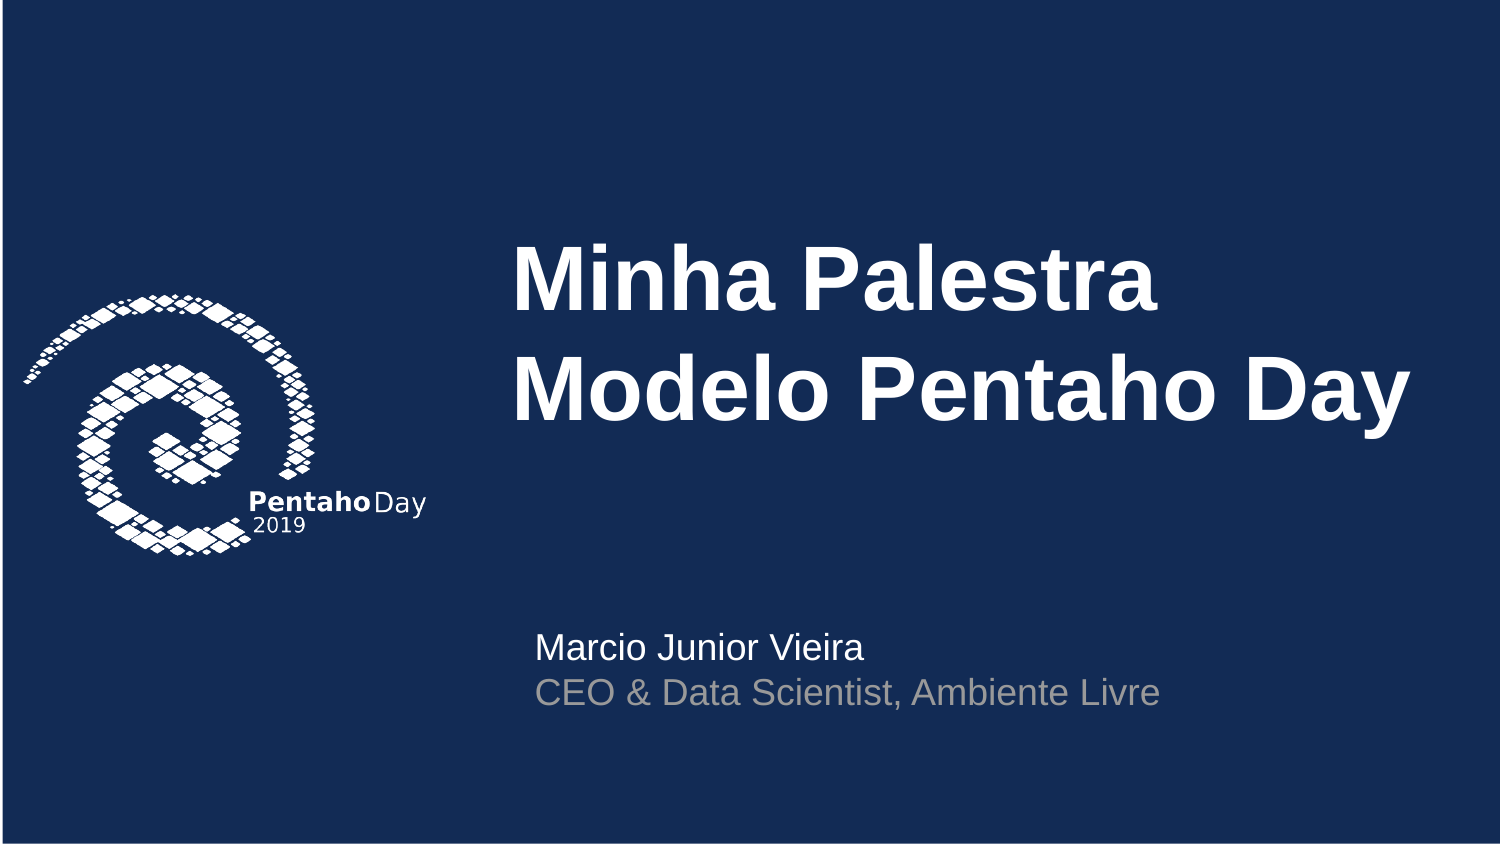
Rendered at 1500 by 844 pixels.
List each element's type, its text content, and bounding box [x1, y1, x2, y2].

text_box Marcio Junior Vieira CEO & Data Scientist, Ambiente Livre [519, 615, 1465, 721]
picture [23, 294, 426, 556]
title Minha Palestra Modelo Pentaho Day [496, 200, 1441, 440]
